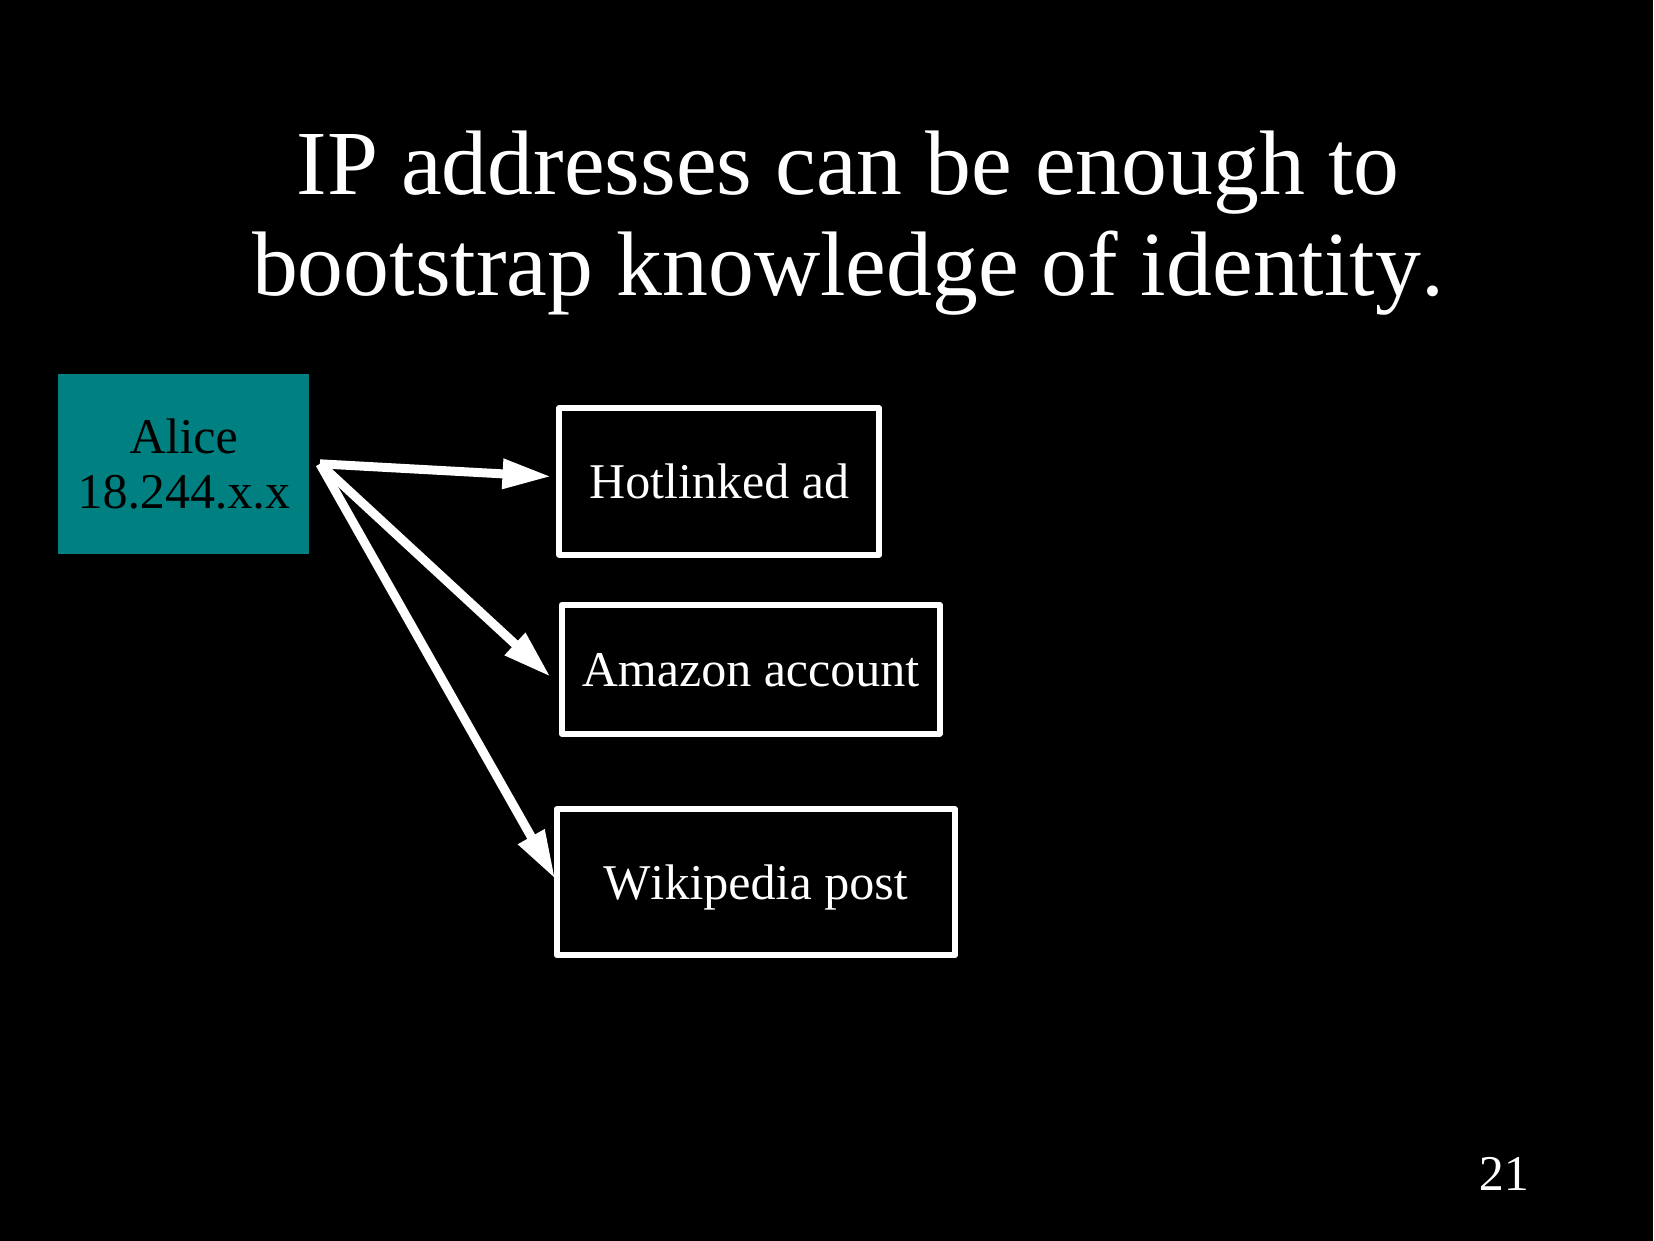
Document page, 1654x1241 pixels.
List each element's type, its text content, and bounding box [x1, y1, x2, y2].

text_box Amazon account [561, 604, 940, 734]
title IP addresses can be enough to bootstrap knowledge of identity. [121, 87, 1578, 341]
text_box Alice 18.244.x.x [57, 373, 310, 555]
text_box Wikipedia post [556, 809, 955, 956]
text_box Hotlinked ad [559, 408, 880, 555]
text_box [418, 514, 633, 571]
text_box [418, 562, 428, 571]
